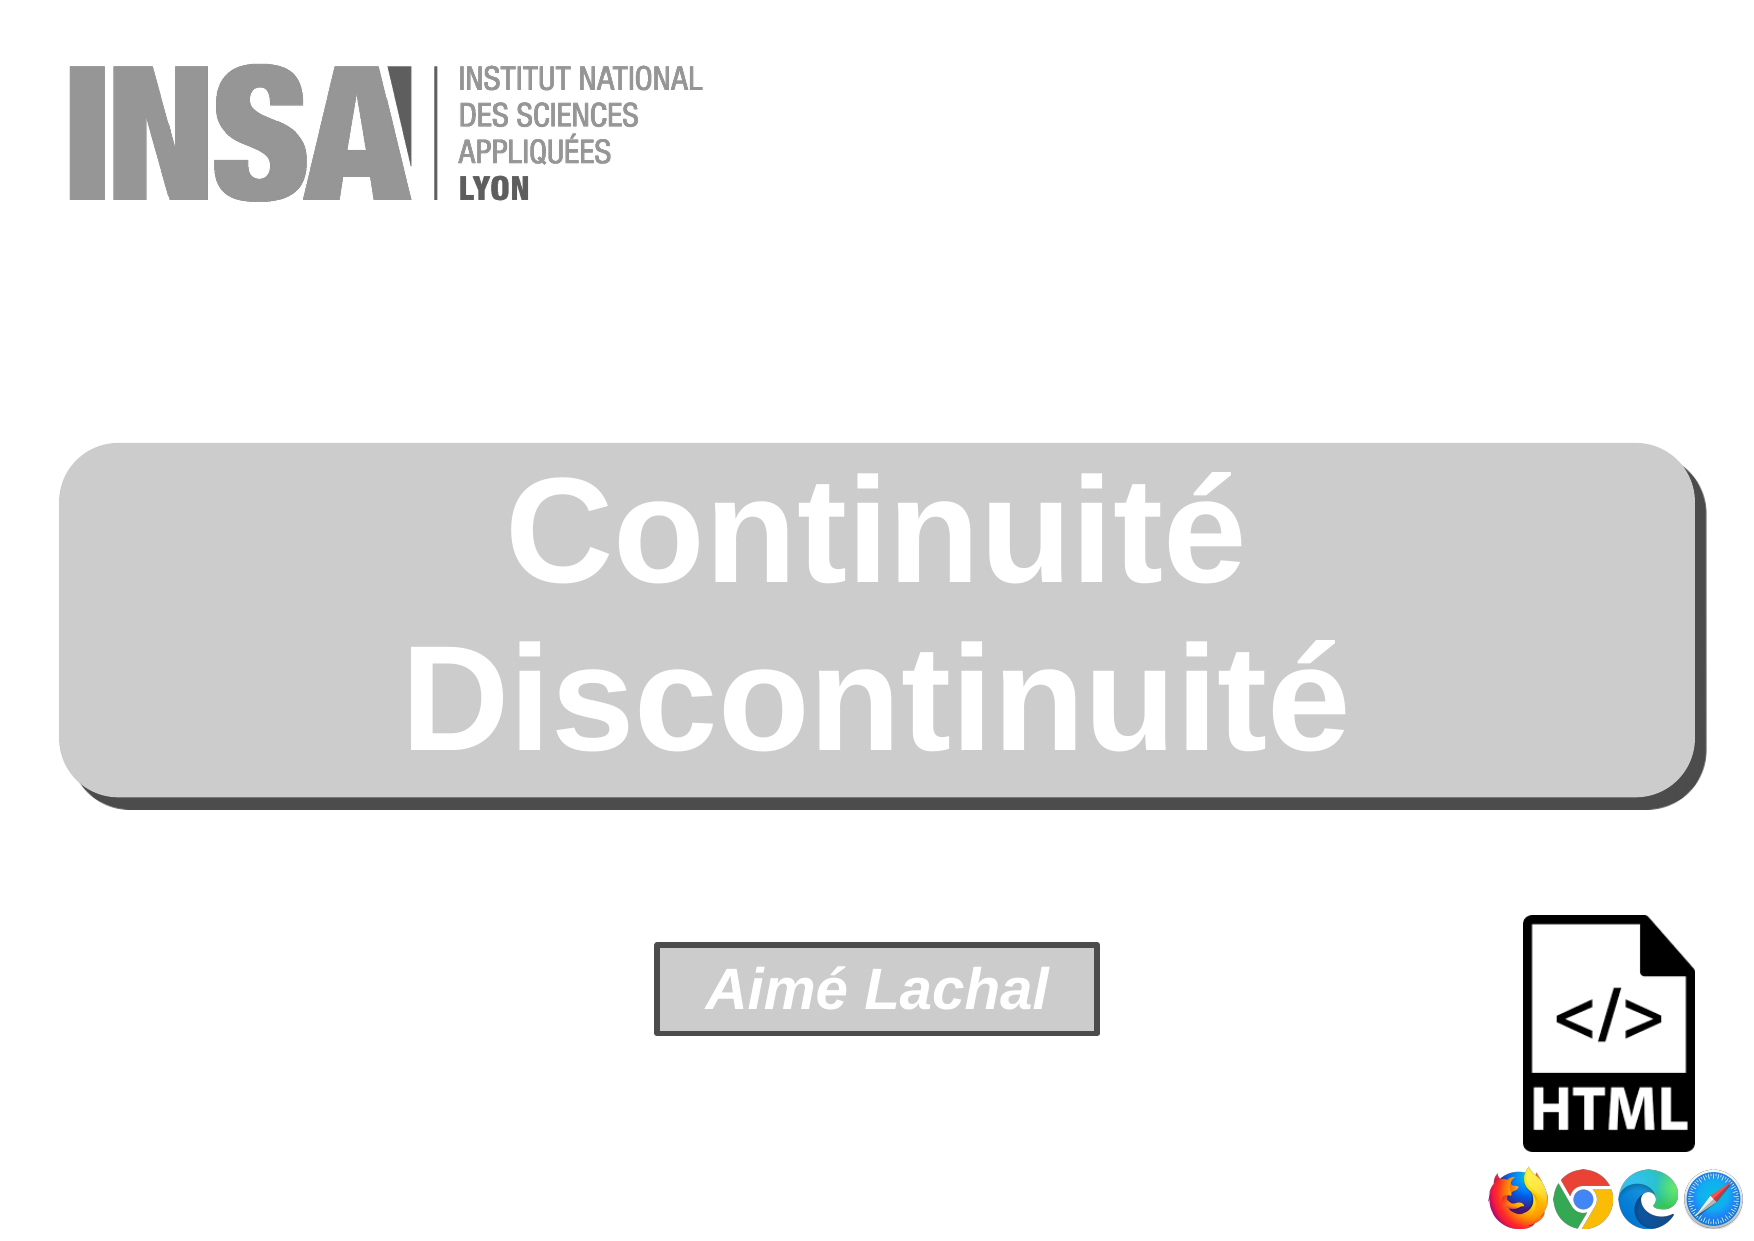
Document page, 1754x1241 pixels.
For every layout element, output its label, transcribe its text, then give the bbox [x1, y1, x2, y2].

picture [1683, 1169, 1743, 1229]
picture [59, 58, 713, 207]
picture [1488, 1166, 1548, 1229]
picture [1523, 915, 1695, 1152]
title Aimé Lachal [657, 944, 1098, 1034]
picture [1553, 1169, 1613, 1229]
picture [1618, 1169, 1678, 1229]
text_box Continuité Discontinuité [59, 442, 1695, 798]
